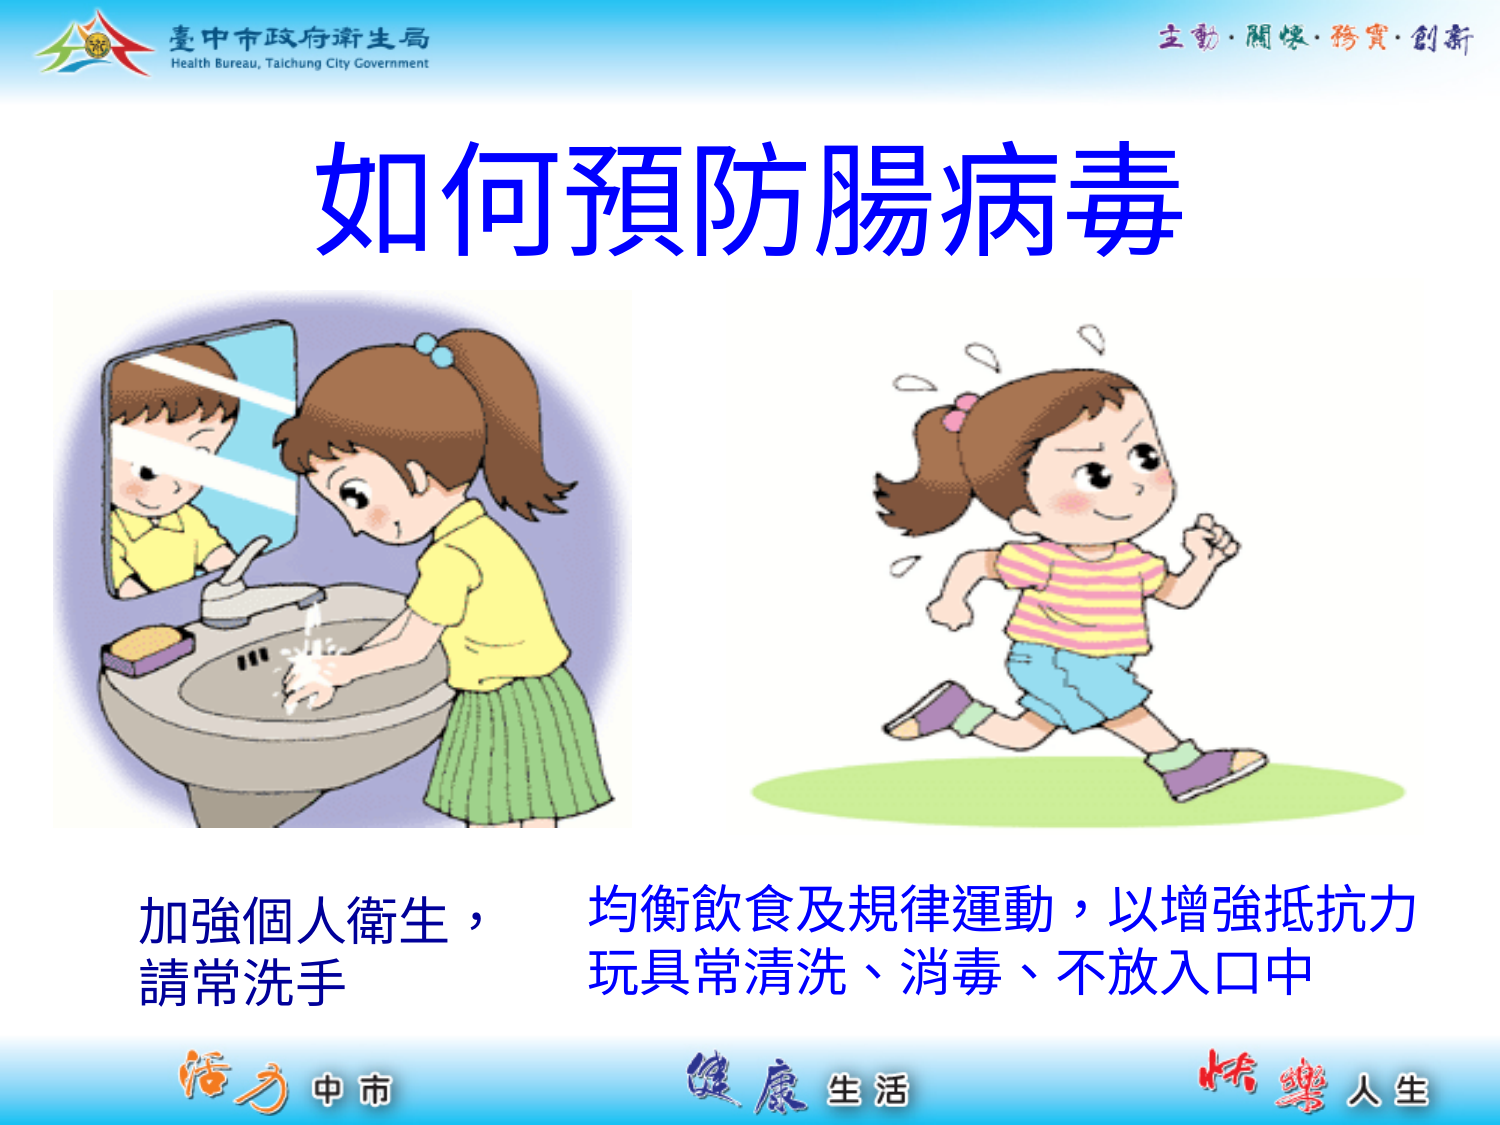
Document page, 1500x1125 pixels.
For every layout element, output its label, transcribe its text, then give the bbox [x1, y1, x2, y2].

picture [53, 290, 632, 828]
text_box 加強個人衛生，請常洗手 [124, 811, 526, 1021]
picture [726, 278, 1424, 835]
text_box 均衡飲食及規律運動，以增強抵抗力 玩具常清洗、消毒、不放入口中 [573, 869, 1471, 1010]
title 如何預防腸病毒 [75, 113, 1426, 268]
